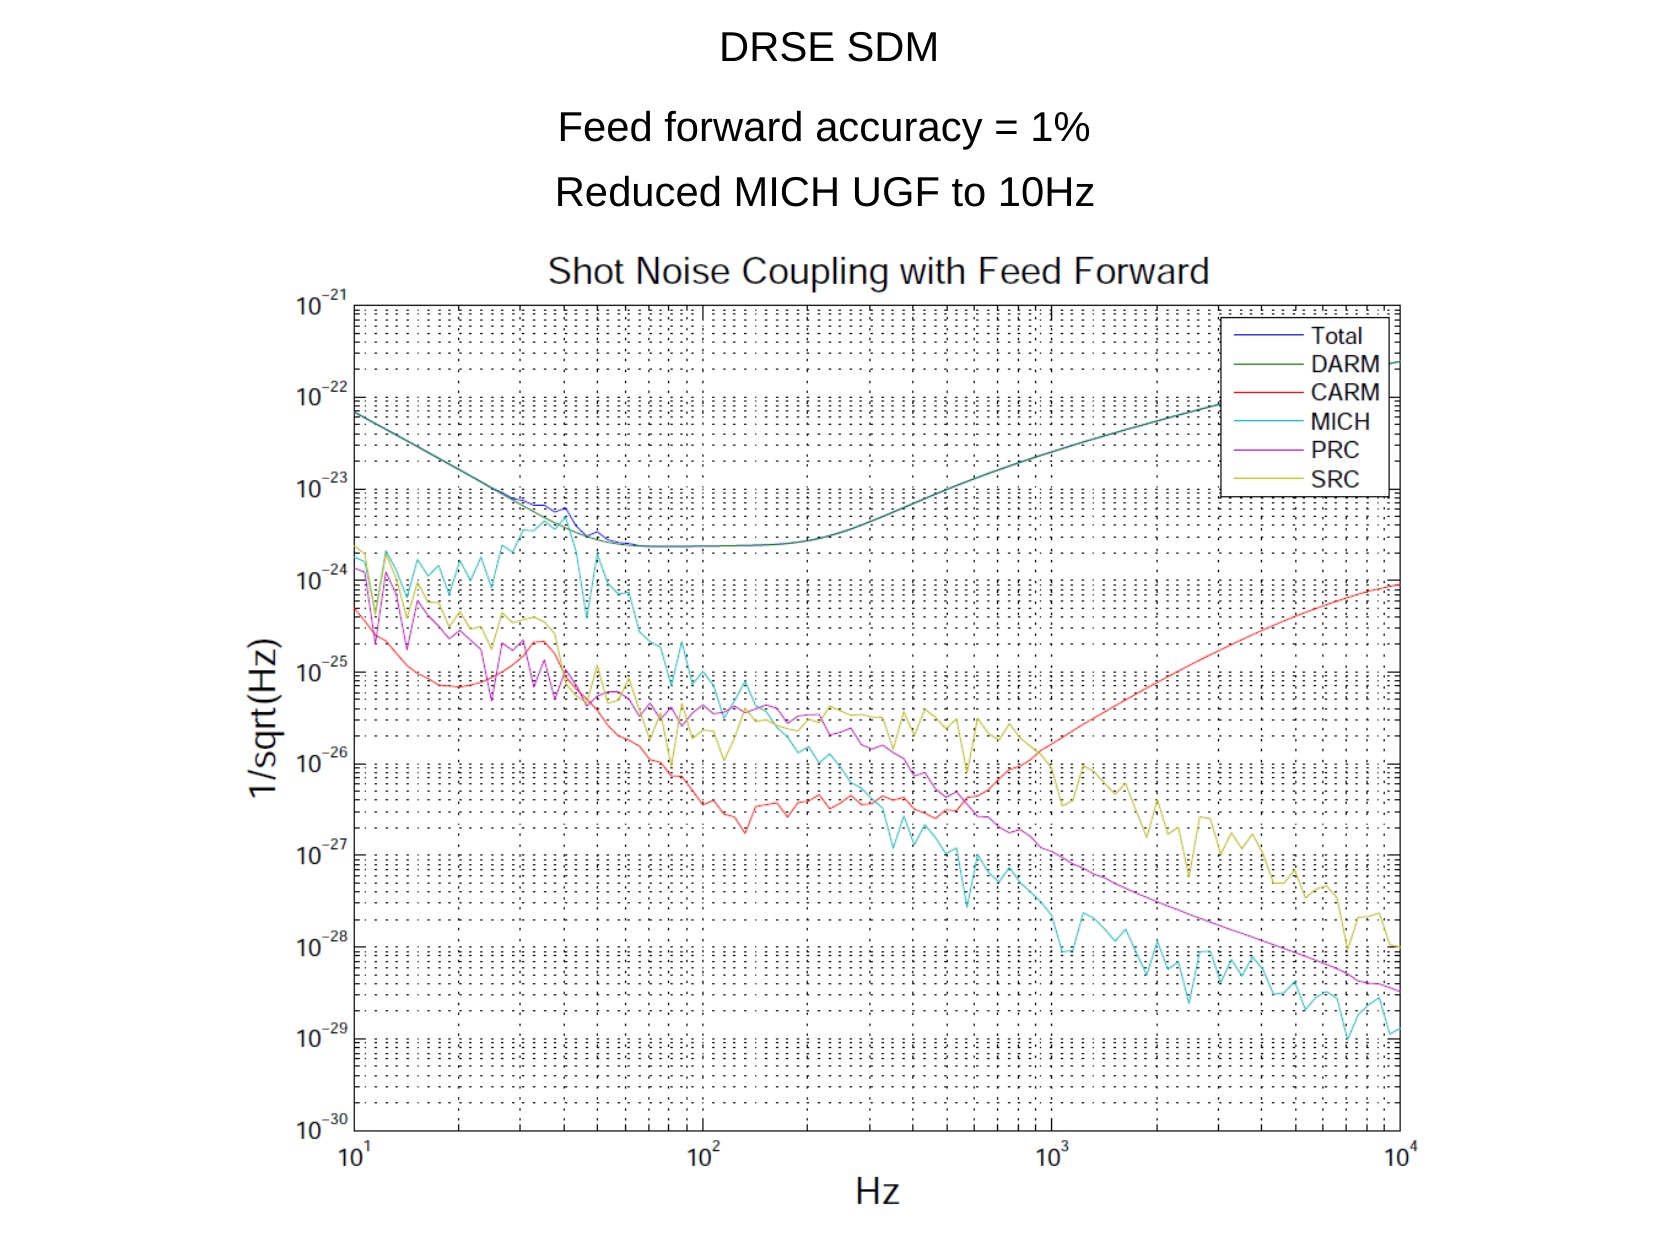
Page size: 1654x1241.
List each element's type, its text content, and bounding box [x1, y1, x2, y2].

text_box DRSE SDM [704, 16, 966, 78]
picture [220, 230, 1450, 1220]
text_box Feed forward accuracy = 1% [543, 96, 1106, 158]
text_box Reduced MICH UGF to 10Hz [540, 161, 1111, 223]
